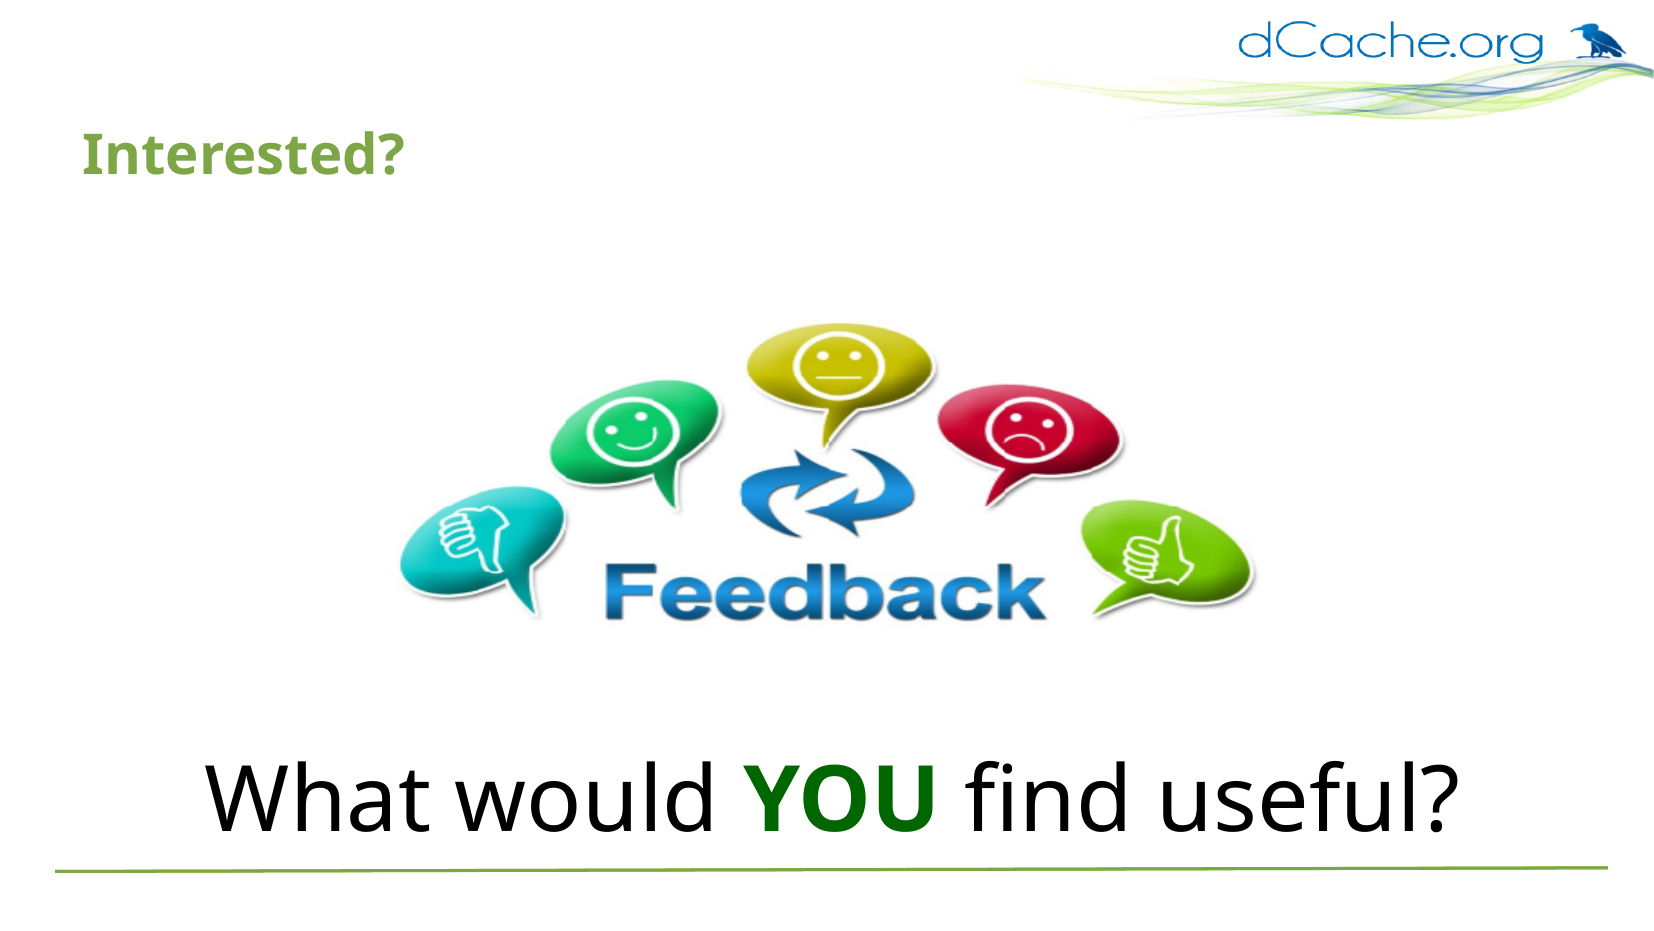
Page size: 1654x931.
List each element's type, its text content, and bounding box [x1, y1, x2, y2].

picture [956, 12, 1654, 127]
picture [361, 288, 1292, 658]
title Interested? [82, 116, 1605, 189]
text_box What would YOU find useful? [154, 726, 1499, 859]
